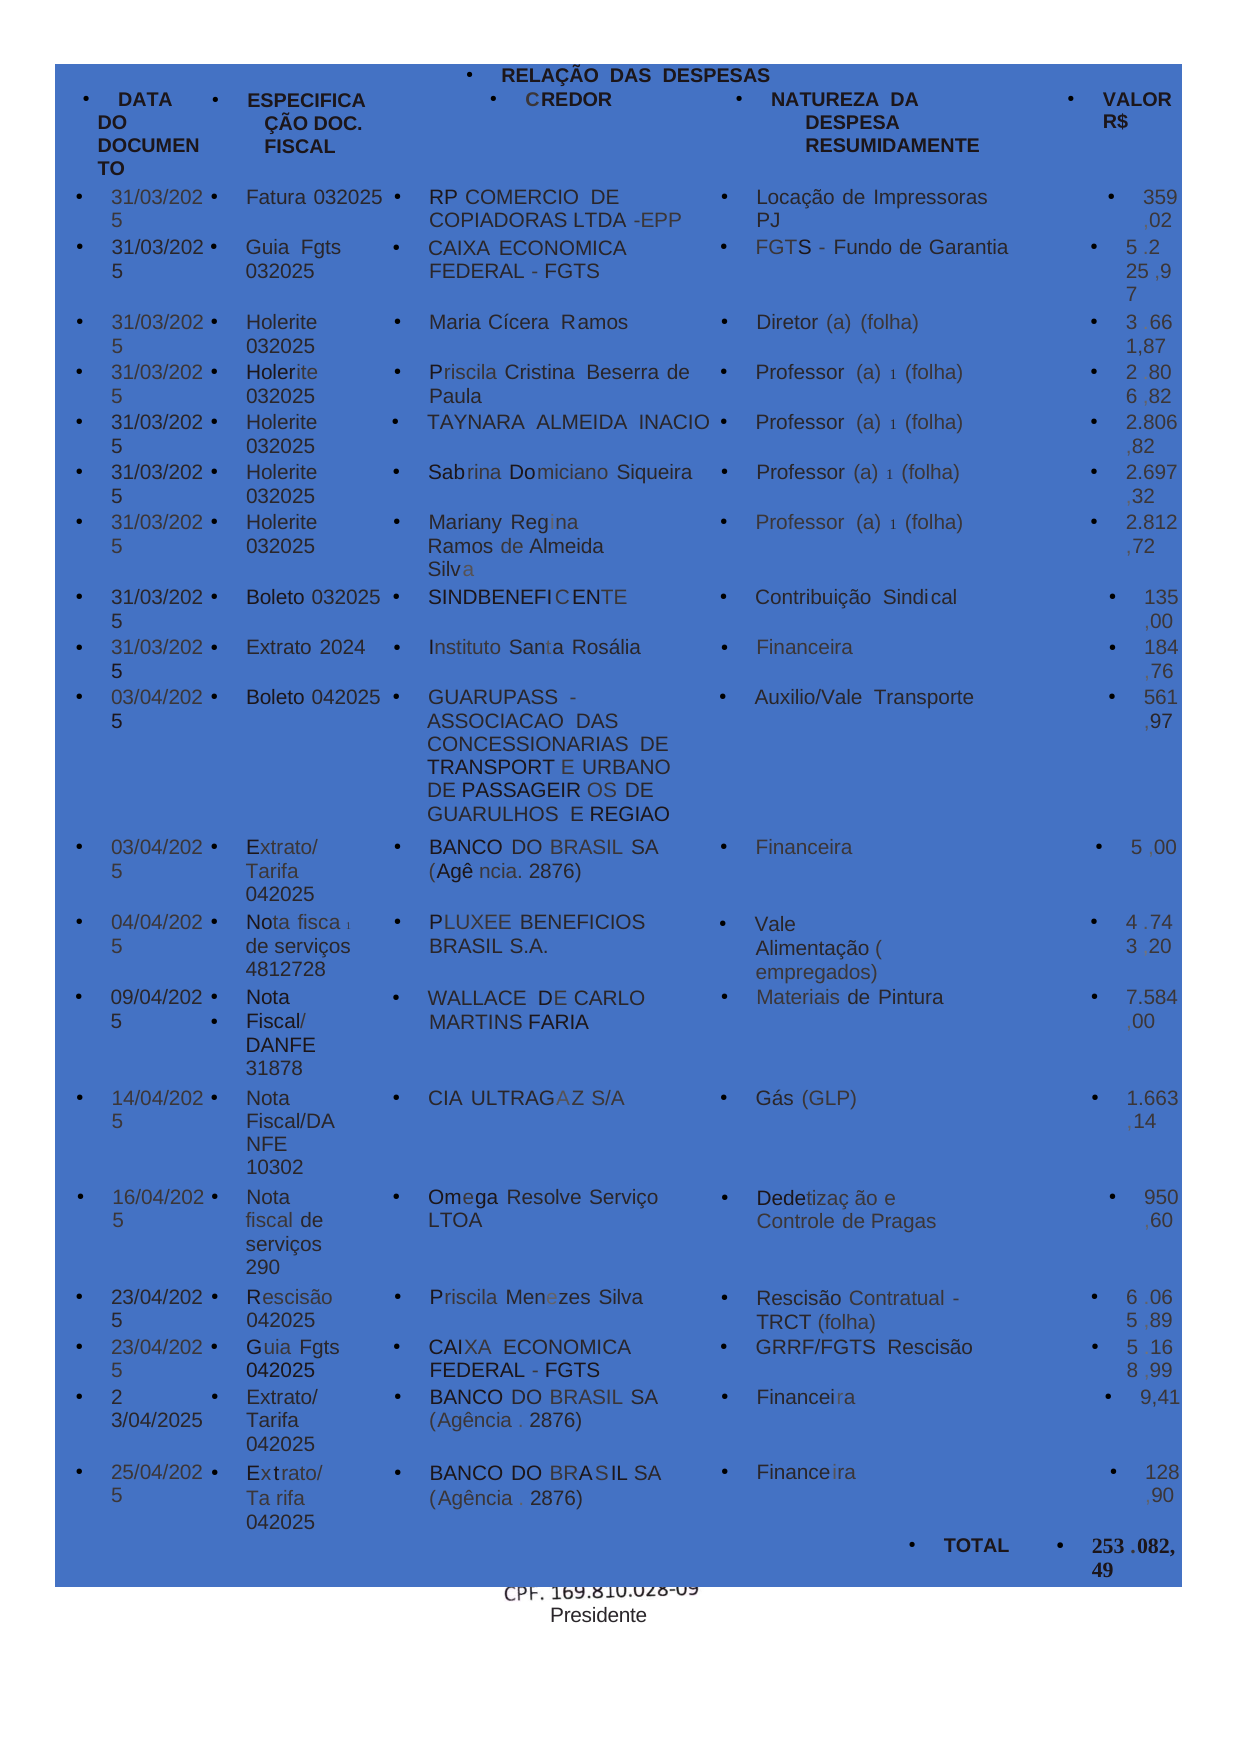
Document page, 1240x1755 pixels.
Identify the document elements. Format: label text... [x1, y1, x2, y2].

table_cell Materiais de Pintura [715, 986, 1013, 1087]
table_cell 23/04/2025 [55, 1286, 205, 1336]
table_cell CREDOR [387, 88, 715, 186]
table_cell 2.812 ,72 [1013, 511, 1182, 586]
table_cell Financeira [715, 636, 1013, 686]
table_cell 31/03/2025 [55, 586, 205, 636]
table_cell 2.806 ,82 [1013, 411, 1182, 461]
table_cell Guia Fgts 042025 [205, 1336, 387, 1386]
table_cell Financeira [715, 1461, 1013, 1534]
table_cell 31/03/2025 [55, 236, 205, 311]
table_cell Boleto 042025 [205, 686, 387, 836]
table_cell 31/03/2025 [55, 186, 205, 236]
table_header RELAÇÃO DAS DESPESAS [55, 64, 1182, 88]
table_cell 7.584 ,00 [1013, 986, 1182, 1087]
table_cell 03/04/202 5 [55, 686, 205, 836]
table_cell 25/04/2025 [55, 1461, 205, 1534]
table_cell Diretor (a) (folha) [715, 311, 1013, 361]
table_cell 128 ,90 [1013, 1461, 1182, 1534]
table_cell 253 .082,49 [1013, 1534, 1182, 1587]
table_cell Priscila Menezes Silva [387, 1286, 715, 1336]
table_cell 4 .743 ,20 [1013, 911, 1182, 986]
table_cell 5 ,00 [1013, 836, 1182, 911]
table_cell CIA ULTRAGAZ S/A [387, 1087, 715, 1186]
table_cell Locação de Impressoras PJ [715, 186, 1013, 236]
table_cell FGTS - Fundo de Garantia [715, 236, 1013, 311]
table_cell 1.663,14 [1013, 1087, 1182, 1186]
table_cell Maria Cícera Ramos [387, 311, 715, 361]
table_cell 359 ,02 [1013, 186, 1182, 236]
table_cell 31/03/2025 [55, 361, 205, 411]
table_cell Holerite 032025 [205, 411, 387, 461]
table_cell 5 .2 25 ,97 [1013, 236, 1182, 311]
table_cell 561,97 [1013, 686, 1182, 836]
table_cell 23/04/2025 [55, 1336, 205, 1386]
table_cell Extrato 2024 [205, 636, 387, 686]
table_cell Nota Fiscal/DANFE 10302 [205, 1087, 387, 1186]
table_cell Sabrina Domiciano Siqueira [387, 461, 715, 511]
table_cell 3 .661,87 [1013, 311, 1182, 361]
table_cell TOTAL [55, 1534, 1013, 1587]
table_cell ESPECIFICAÇÃO DOC. FISCAL [205, 88, 387, 186]
table_cell Financeira [715, 836, 1013, 911]
table_cell 950 ,60 [1013, 1186, 1182, 1286]
table_cell Extrato/Ta rifa 042025 [205, 1461, 387, 1534]
table_cell Boleto 032025 [205, 586, 387, 636]
table_cell Holerite 032025 [205, 461, 387, 511]
table_cell 31/03/202 5 [55, 636, 205, 686]
table_cell Dedetizaç ão e Controle de Pragas [715, 1186, 1013, 1286]
table_cell Rescisão Contratual - TRCT (folha) [715, 1286, 1013, 1336]
table_cell Professor (a) 1 (folha) [715, 411, 1013, 461]
table_cell BANCO DO BRASIL SA (Agê ncia. 2876) [387, 836, 715, 911]
table_cell Extrato/Tarifa 042025 [205, 1386, 387, 1461]
table_cell 03/04/2025 [55, 836, 205, 911]
table_cell 04/04/2025 [55, 911, 205, 986]
table_cell Vale Alimentação ( empregados) [715, 911, 1013, 986]
table_cell Professor (a) 1 (folha) [715, 461, 1013, 511]
table_cell Nota fisca 1 de serviços 4812728 [205, 911, 387, 986]
table_cell Mariany Regina Ramos de Almeida Silva [387, 511, 715, 586]
text_box [380, 1587, 820, 1602]
table_cell TAYNARA ALMEIDA INACIO [387, 411, 715, 461]
table_cell SINDBENEFICENTE [387, 586, 715, 636]
table_cell DATA DO DOCUMENTO [55, 88, 205, 186]
table_cell Rescisão 042025 [205, 1286, 387, 1336]
table_cell 31/03/2025 [55, 411, 205, 461]
table_cell Instituto Santa Rosália [387, 636, 715, 686]
table_cell GUARUPASS - ASSOCIACAO DAS CONCESSIONARIAS DE TRANSPORT E URBANO DE PASSAGEIR OS DE GUARULHOS E REGIAO [387, 686, 715, 836]
table_cell Auxilio/Vale Transporte [715, 686, 1013, 836]
table_cell Holerite 032025 [205, 361, 387, 411]
table_cell 184,76 [1013, 636, 1182, 686]
table_cell Guia Fgts 032025 [205, 236, 387, 311]
table_cell Fatura 032025 [205, 186, 387, 236]
table_cell WALLACE DE CARLO MARTINS FARIA [387, 986, 715, 1087]
table_cell CAIXA ECONOMICA FEDERAL - FGTS [387, 236, 715, 311]
table_cell GRRF/FGTS Rescisão [715, 1336, 1013, 1386]
table_cell 14/04/2025 [55, 1087, 205, 1186]
table_cell CAIXA ECONOMICA FEDERAL - FGTS [387, 1336, 715, 1386]
table_cell BANCO DO BRASIL SA (Agência . 2876) [387, 1386, 715, 1461]
table_cell 6 .065 ,89 [1013, 1286, 1182, 1336]
table_cell 5 .168 ,99 [1013, 1336, 1182, 1386]
table_cell BANCO DO BRASIL SA (Agência . 2876) [387, 1461, 715, 1534]
table_cell 09/04/2025 [55, 986, 205, 1087]
table_cell Priscila Cristina Beserra de Paula [387, 361, 715, 411]
table_cell 135,00 [1013, 586, 1182, 636]
table_cell 31/03/2025 [55, 311, 205, 361]
table_cell Financeira [715, 1386, 1013, 1461]
table_cell Extrato/Tarifa 042025 [205, 836, 387, 911]
table_cell Professor (a) 1 (folha) [715, 361, 1013, 411]
table_cell 16/04/2025 [55, 1186, 205, 1286]
table_cell Omega Resolve Serviço LTOA [387, 1186, 715, 1286]
table_cell 31/03/2025 [55, 461, 205, 511]
table_cell 31/03/2025 [55, 511, 205, 586]
table_cell Holerite 032025 [205, 311, 387, 361]
table_cell PLUXEE BENEFICIOS BRASIL S.A. [387, 911, 715, 986]
table_cell Nota fiscal de serviços 290 [205, 1186, 387, 1286]
table_cell NATUREZA DA DESPESA RESUMIDAMENTE [715, 88, 1013, 186]
table_cell Nota Fiscal/ DANFE 31878 [205, 986, 387, 1087]
table_cell Gás (GLP) [715, 1087, 1013, 1186]
table_cell RP COMERCIO DE COPIADORAS LTDA -EPP [387, 186, 715, 236]
table_cell 2 .806 ,82 [1013, 361, 1182, 411]
text_box Presidente [548, 1602, 651, 1628]
table_cell VALOR R$ [1013, 88, 1182, 186]
table_cell 2.697 ,32 [1013, 461, 1182, 511]
table_cell Contribuição Sindical [715, 586, 1013, 636]
table_cell Professor (a) 1 (folha) [715, 511, 1013, 586]
table_cell 9,41 [1013, 1386, 1182, 1461]
table_cell 2 3/04/2025 [55, 1386, 205, 1461]
table_cell Holerite 032025 [205, 511, 387, 586]
